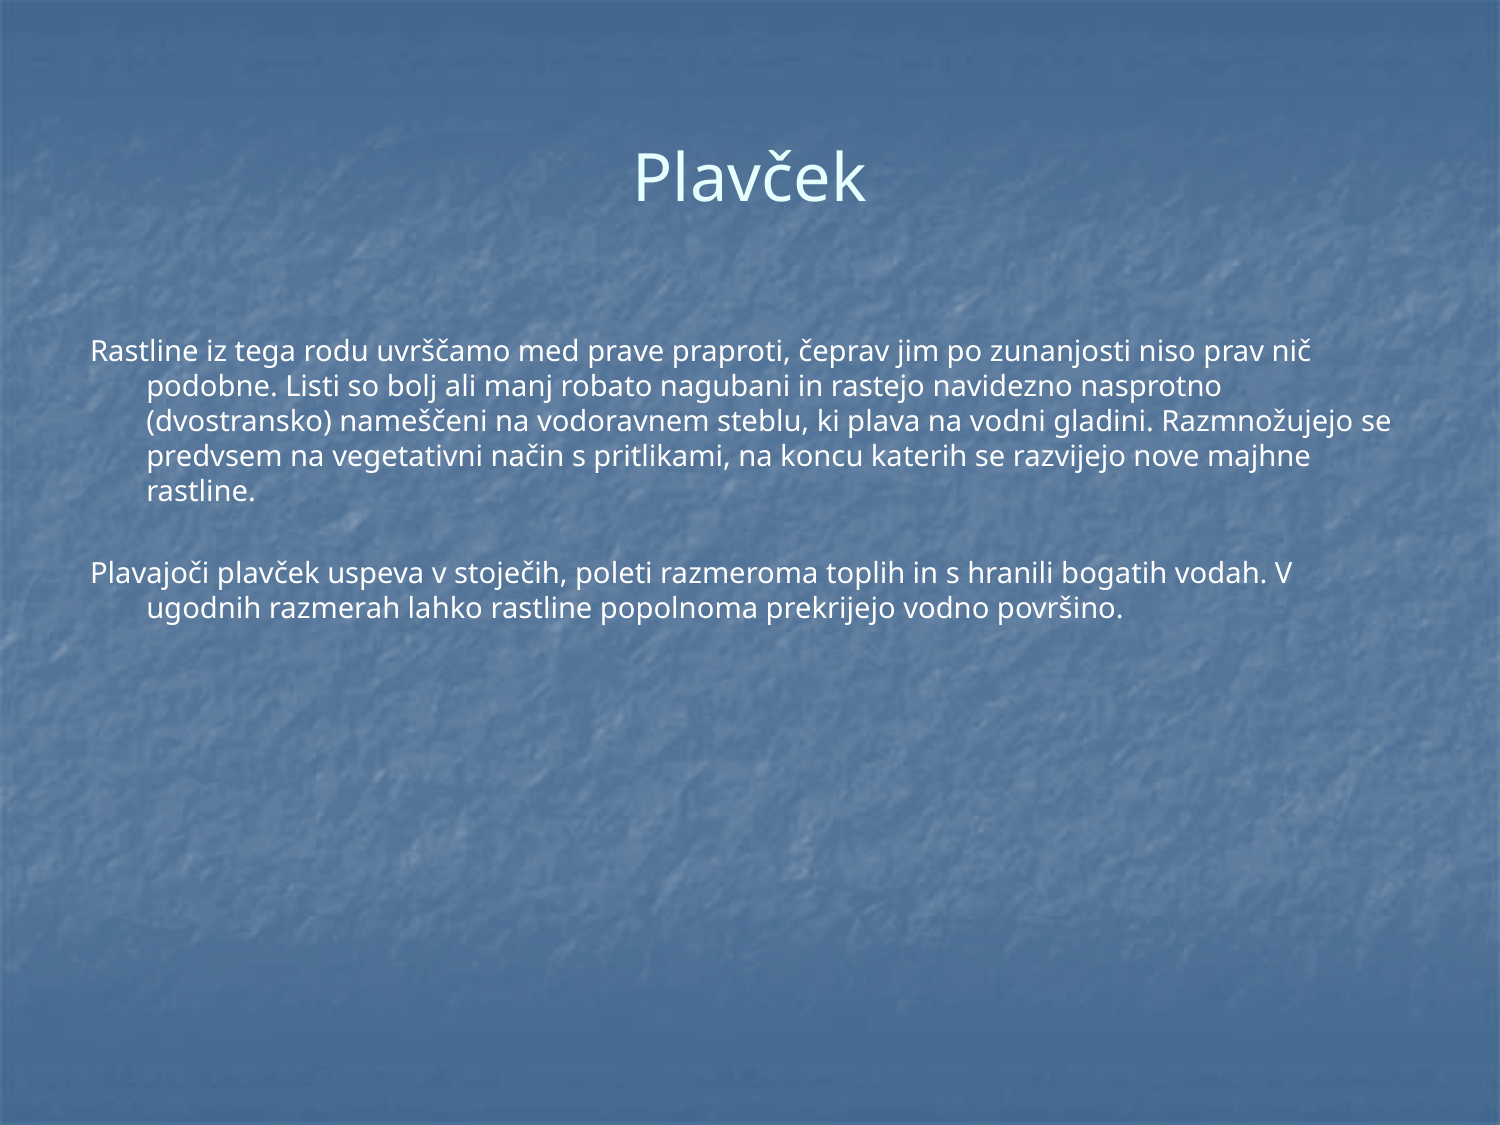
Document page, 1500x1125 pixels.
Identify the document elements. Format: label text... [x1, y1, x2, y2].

title Plavček [75, 62, 1425, 288]
list Rastline iz tega rodu uvrščamo med prave praproti, čeprav jim po zunanjosti niso prav nič podobne. Listi so bolj ali manj robato nagubani in rastejo navidezno nasprotno (dvostransko) nameščeni na vodoravnem steblu, ki plava na vodni gladini. Razmnožujejo se predvsem na vegetativni način s pritlikami, na koncu katerih se razvijejo nove majhne rastline. Plavajoči plavček uspeva v stoječih, poleti razmeroma toplih in s hranili bogatih vodah. V ugodnih razmerah lahko rastline popolnoma prekrijejo vodno površino. [75, 324, 1425, 1000]
picture [0, 0, 1500, 1125]
